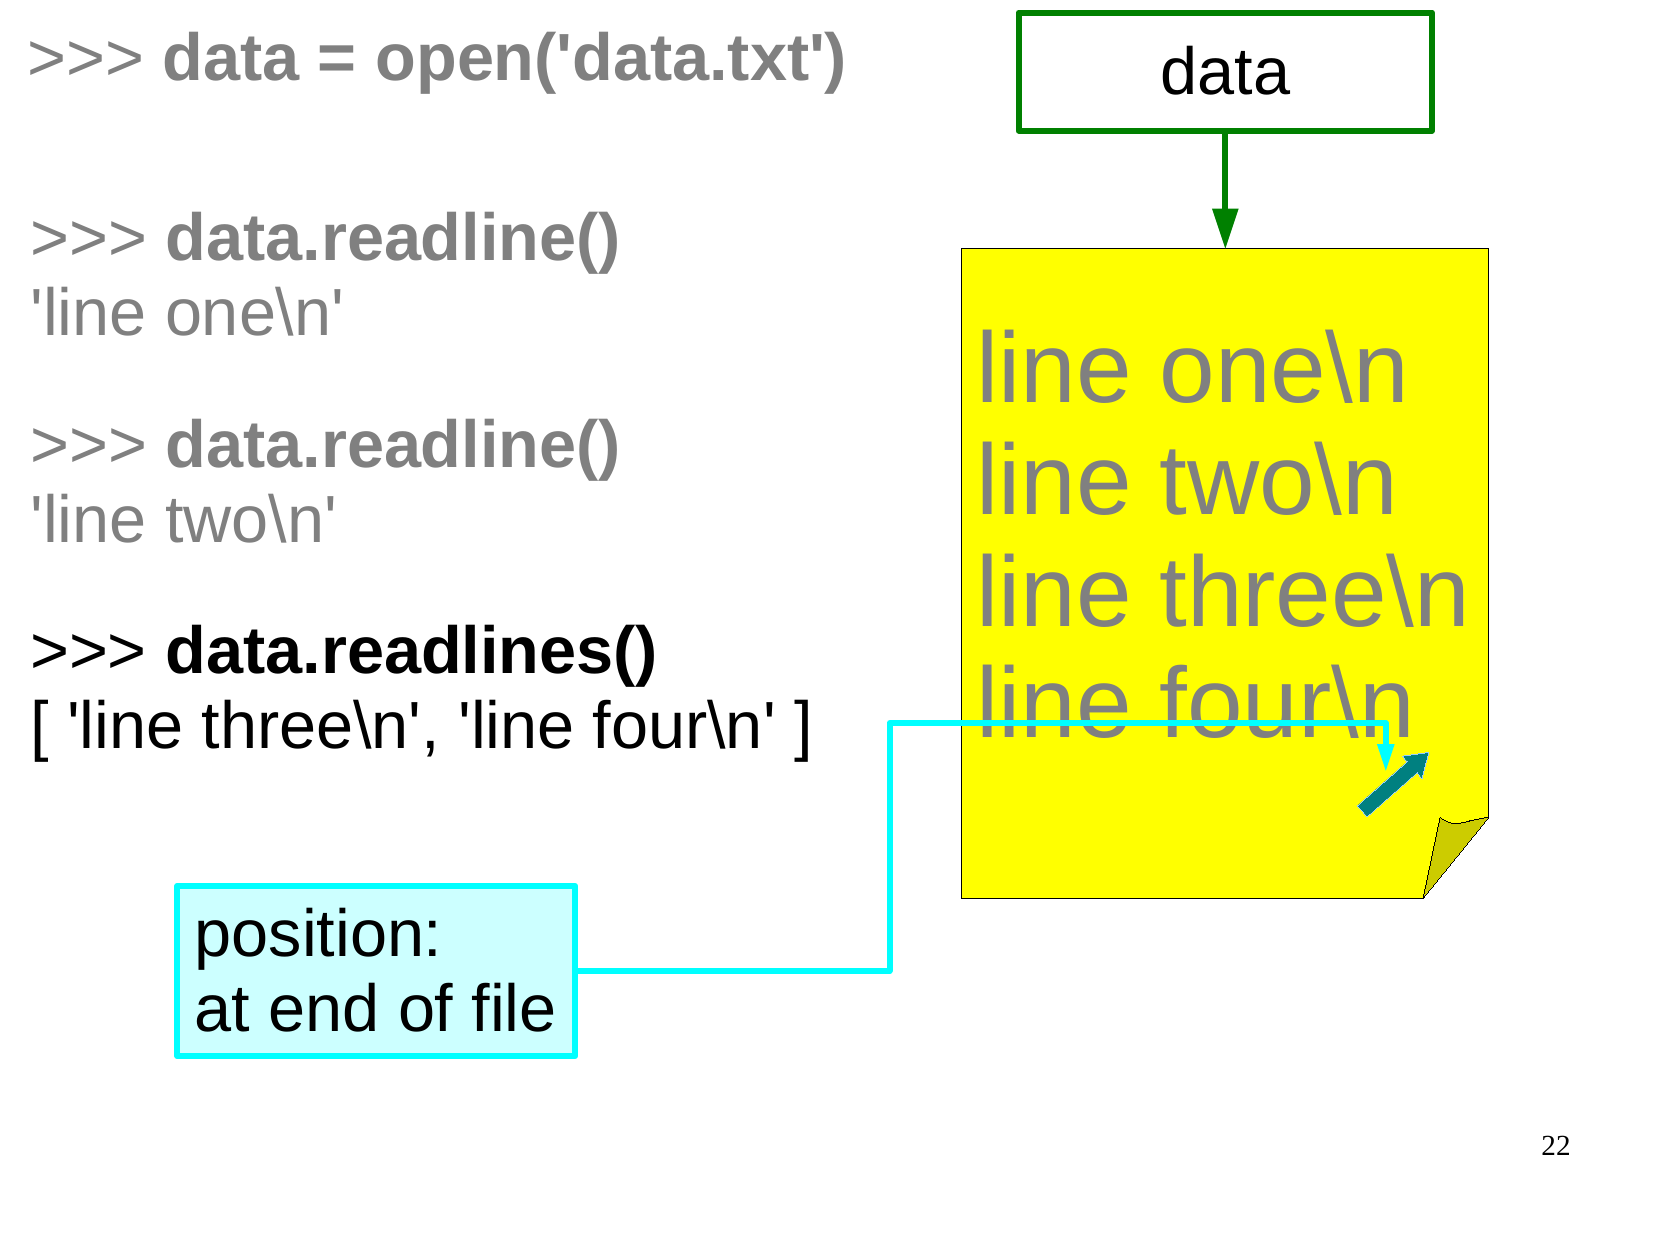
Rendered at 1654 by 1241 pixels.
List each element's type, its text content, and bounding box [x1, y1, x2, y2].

text_box >>> data.readline() 'line one\n' [12, 189, 640, 361]
text_box data [1018, 12, 1433, 131]
text_box >>> data = open('data.txt') [12, 12, 863, 103]
text_box line one\n line two\n line three\n line four\n [961, 248, 1489, 899]
text_box position: at end of file [177, 885, 576, 1057]
text_box >>> data.readlines() [ 'line three\n', 'line four\n' ] [12, 603, 832, 774]
text_box [1357, 752, 1429, 817]
text_box >>> data.readline() 'line two\n' [12, 396, 640, 567]
